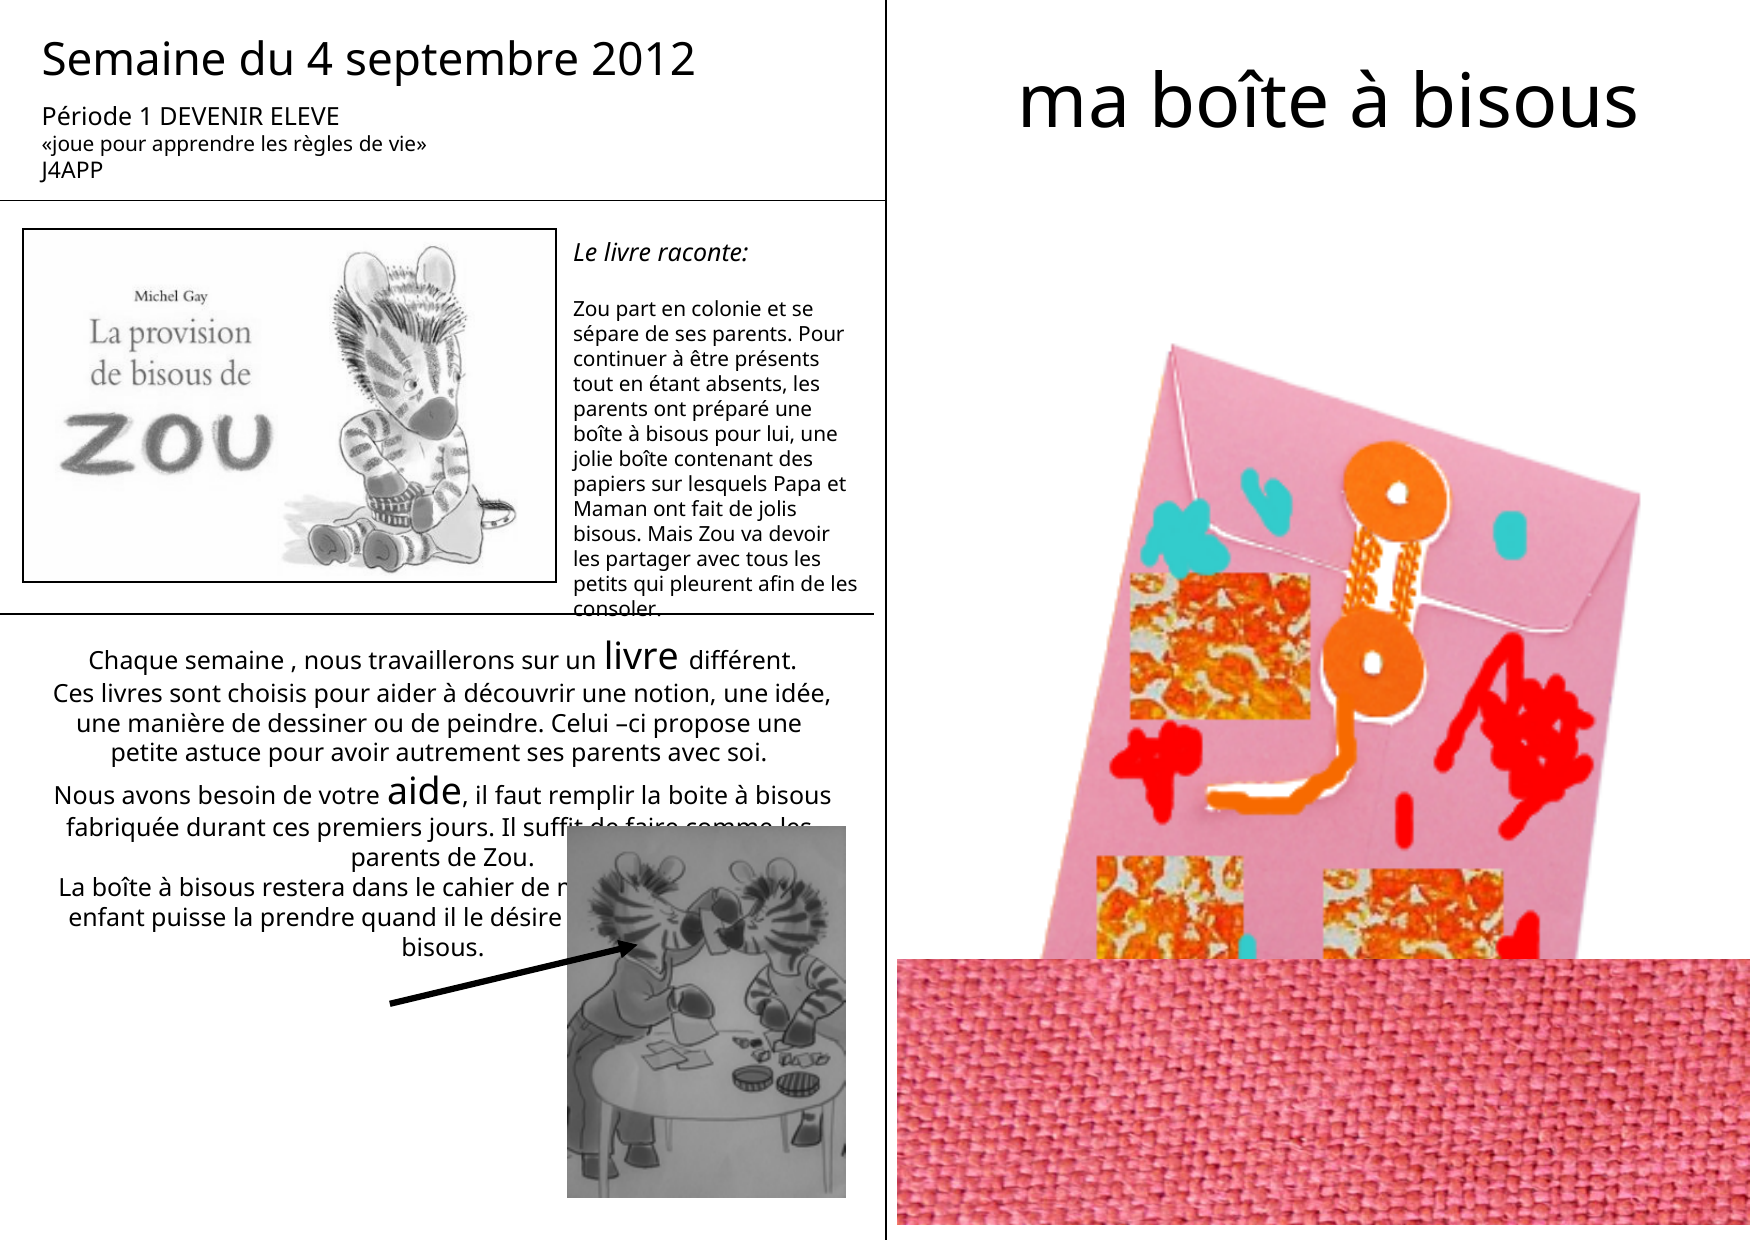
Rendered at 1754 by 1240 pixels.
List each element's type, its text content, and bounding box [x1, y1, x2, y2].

text_box ma boîte à bisous [992, 46, 1666, 177]
picture [23, 229, 556, 581]
text_box Période 1 DEVENIR ELEVE «joue pour apprendre les règles de vie» J4APP [35, 94, 851, 189]
text_box Semaine du 4 septembre 2012 [35, 23, 851, 94]
picture [897, 306, 1750, 1225]
picture [567, 826, 846, 1198]
text_box Chaque semaine , nous travaillerons sur un livre différent. Ces livres sont choisis pour aider à découvrir une notion, une idée, une manière de dessiner ou de peindre. Celui –ci propose une petite astuce pour avoir autrement ses parents avec soi. Nous avons besoin de votre aide, il faut remplir la boite à bisous fabriquée durant ces premiers jours. Il suffit de faire comme les parents de Zou. La boîte à bisous restera dans le cahier de manière à ce que votre enfant puisse la prendre quand il le désire afin d’y retrouver vos bisous. [35, 626, 851, 1240]
text_box Le livre raconte: Zou part en colonie et se sépare de ses parents. Pour continuer à être présents tout en étant absents, les parents ont préparé une boîte à bisous pour lui, une jolie boîte contenant des papiers sur lesquels Papa et Maman ont fait de jolis bisous. Mais Zou va devoir les partager avec tous les petits qui pleurent afin de les consoler. [567, 229, 868, 608]
